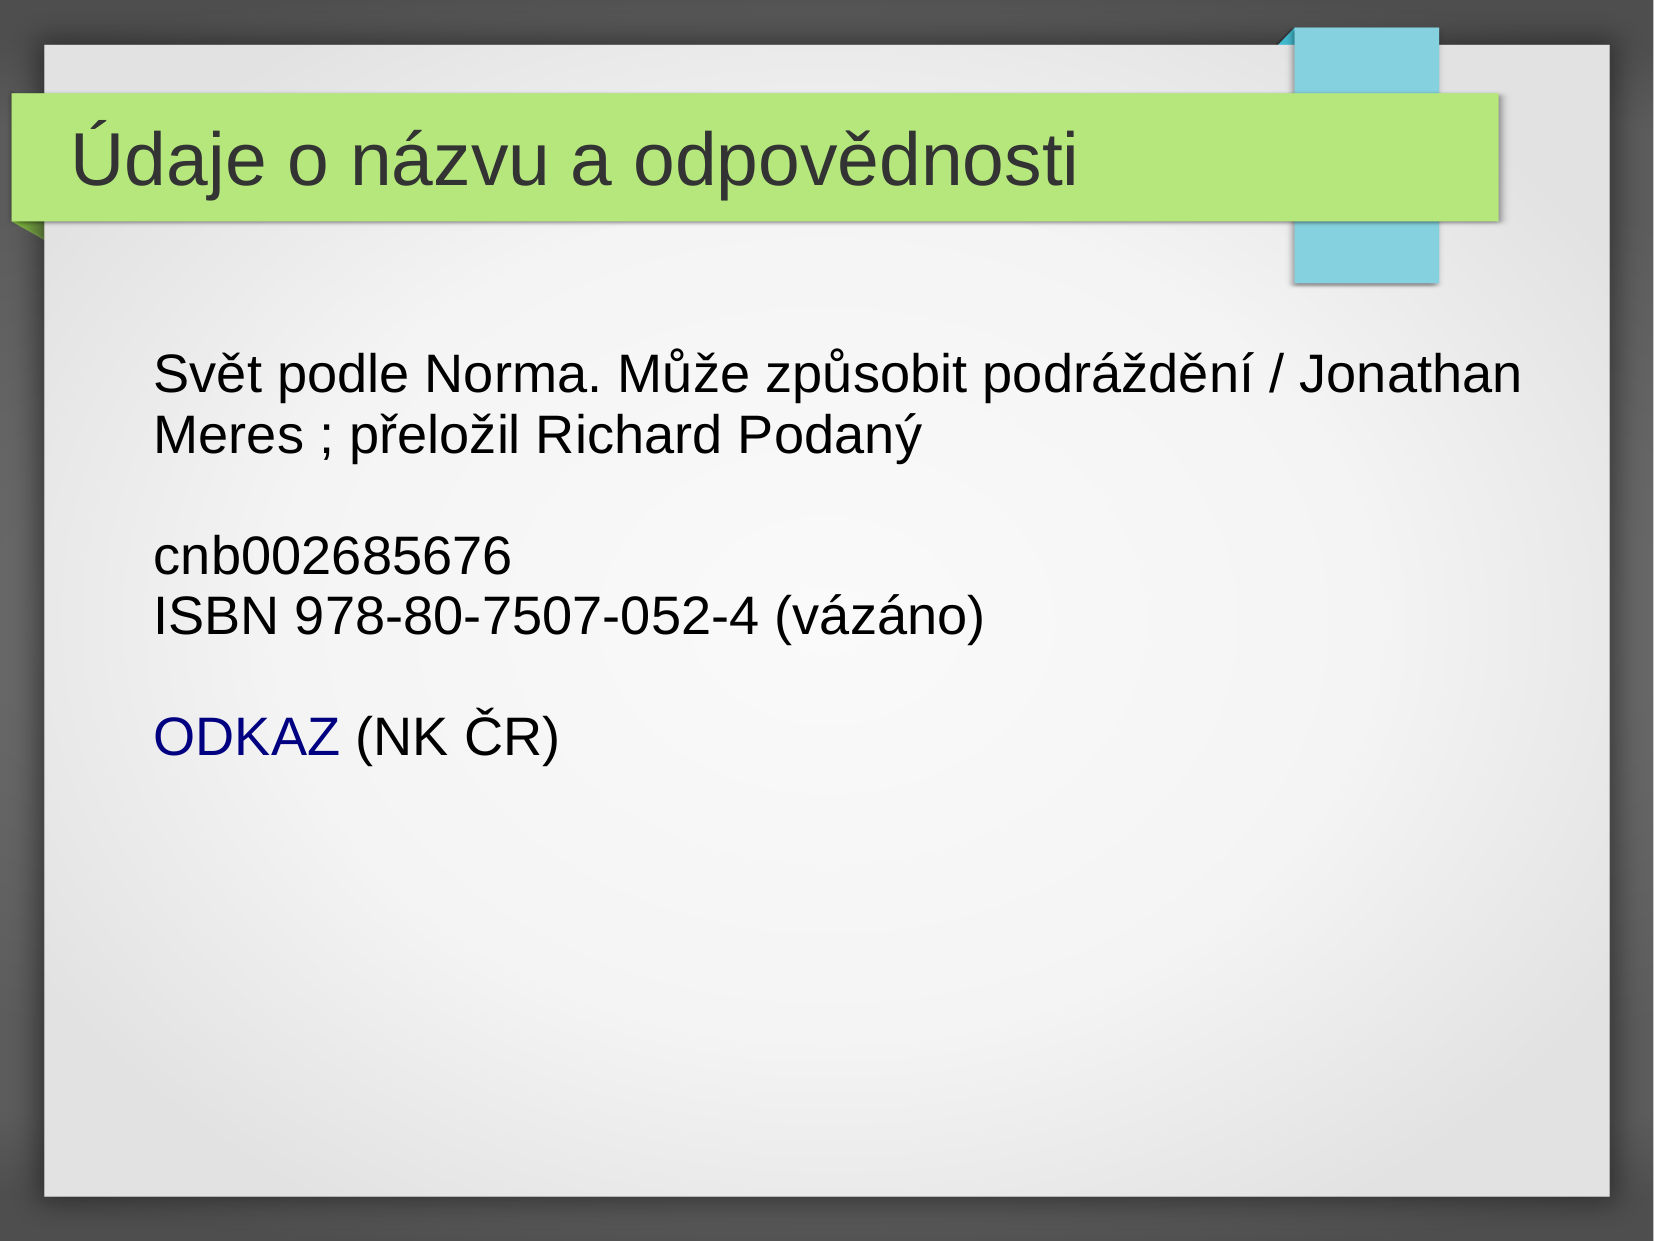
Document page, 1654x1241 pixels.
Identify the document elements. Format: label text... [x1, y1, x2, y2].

list Svět podle Norma. Může způsobit podráždění / Jonathan Meres ; přeložil Richard Podaný cnb002685676 ISBN 978-80-7507-052-4 (vázáno) ODKAZ (NK ČR) [82, 343, 1538, 1063]
title Údaje o názvu a odpovědnosti [70, 106, 1229, 213]
picture [0, 0, 1654, 1241]
